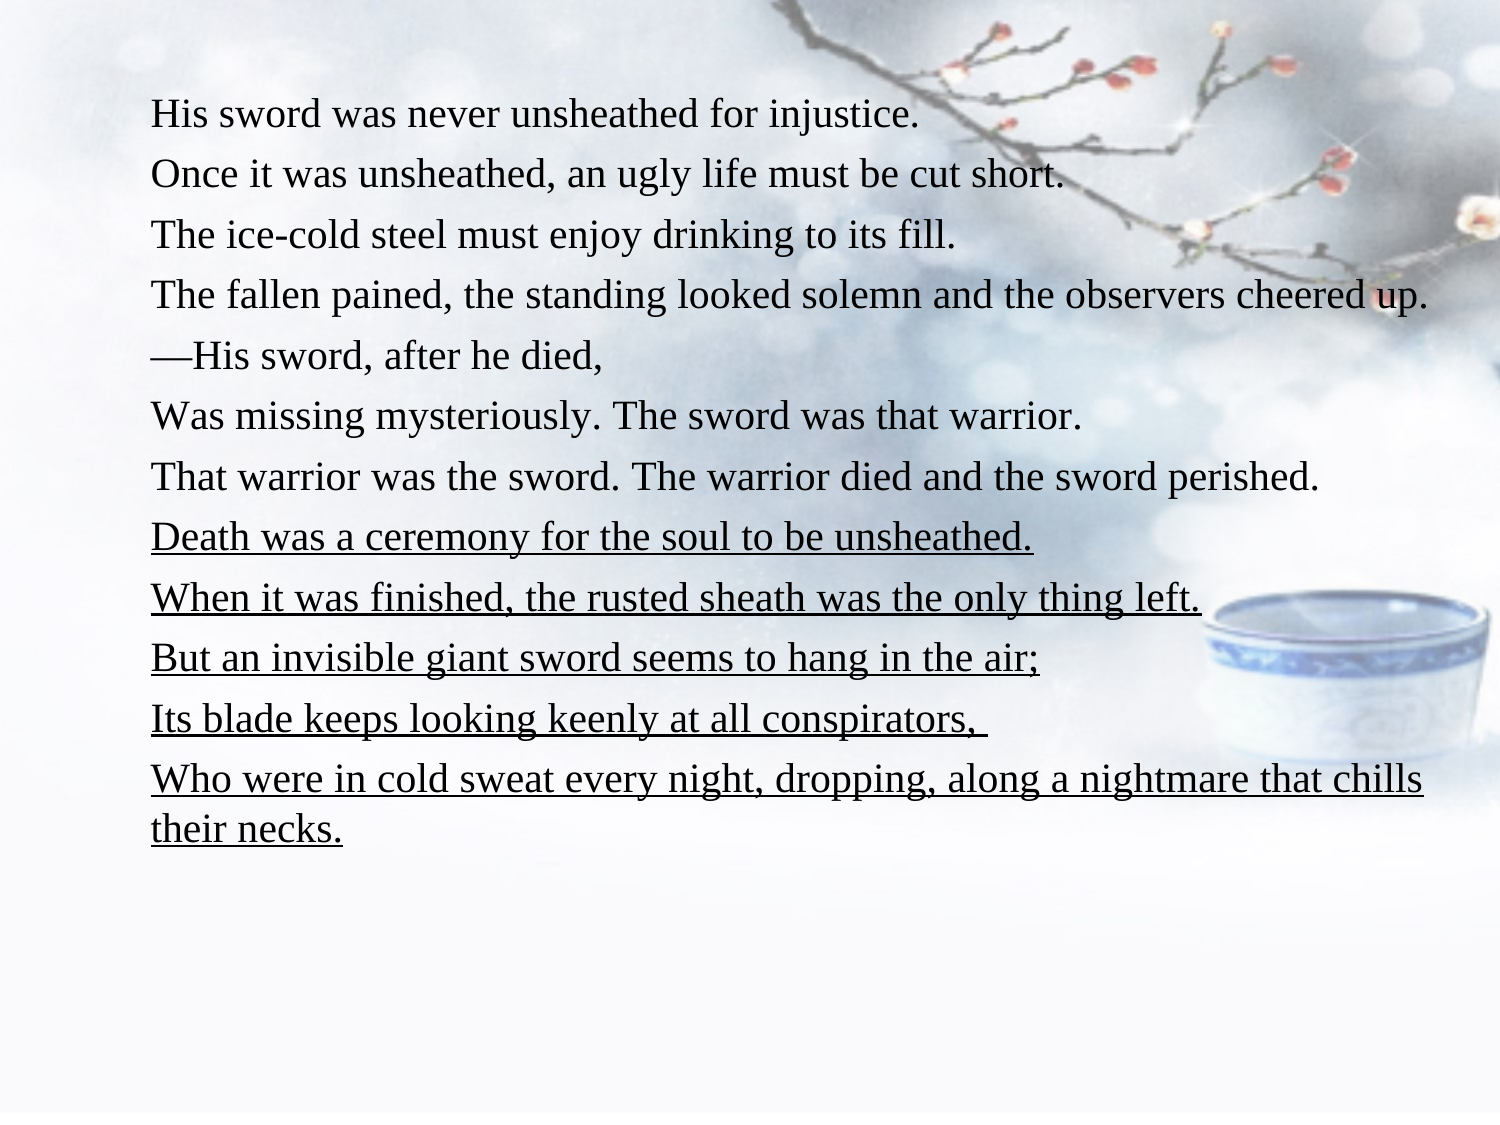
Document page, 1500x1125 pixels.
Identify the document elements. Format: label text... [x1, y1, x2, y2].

list His sword was never unsheathed for injustice. Once it was unsheathed, an ugly life must be cut short. The ice-cold steel must enjoy drinking to its fill. The fallen pained, the standing looked solemn and the observers cheered up. —His sword, after he died, Was missing mysteriously. The sword was that warrior. That warrior was the sword. The warrior died and the sword perished. Death was a ceremony for the soul to be unsheathed. When it was finished, the rusted sheath was the only thing left. But an invisible giant sword seems to hang in the air; Its blade keeps looking keenly at all conspirators, Who were in cold sweat every night, dropping, along a nightmare that chills their necks. [135, 78, 1483, 1059]
picture [0, 0, 1500, 1125]
